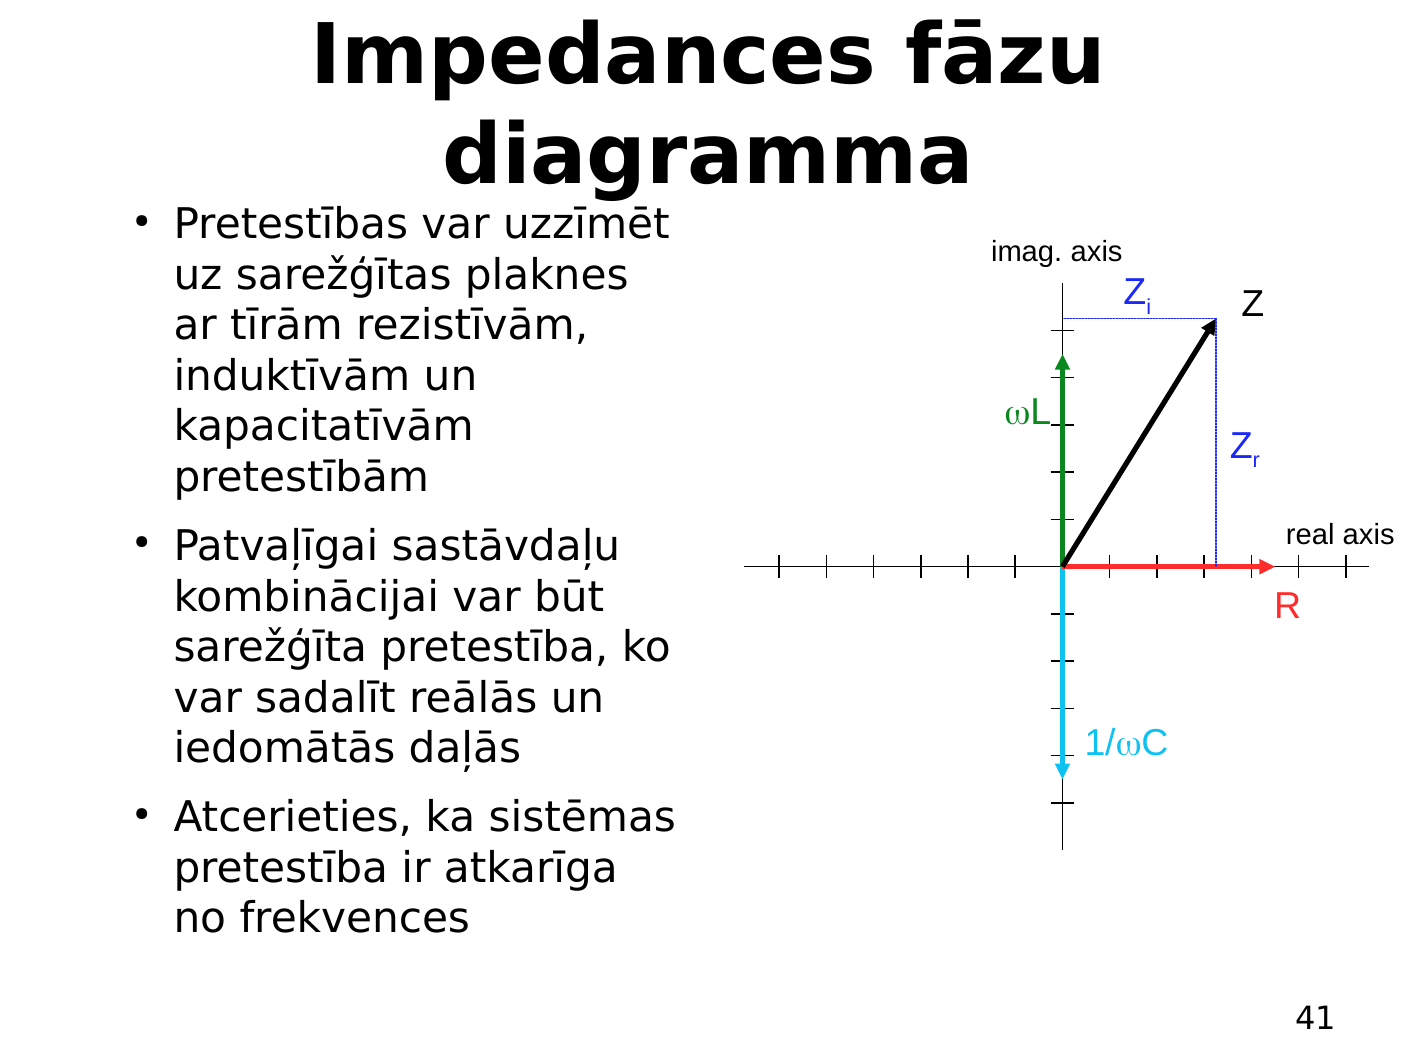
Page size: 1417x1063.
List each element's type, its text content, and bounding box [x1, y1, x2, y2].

text_box Zi [1108, 259, 1167, 327]
text_box real axis [1271, 507, 1411, 559]
title Impedances fāzu diagramma [106, 11, 1311, 189]
list Pretestības var uzzīmēt uz sarežģītas plaknes ar tīrām rezistīvām, induktīvām un kapacitatīvām pretestībām Patvaļīgai sastāvdaļu kombinācijai var būt sarežģīta pretestība, ko var sadalīt reālās un iedomātās daļās Atcerieties, ka sistēmas pretestība ir atkarīga no frekvences [106, 188, 697, 969]
text_box Zr [1215, 413, 1275, 480]
text_box imag. axis [976, 224, 1138, 275]
picture [1124, 751, 1135, 755]
text_box R [1259, 573, 1317, 634]
text_box L [989, 379, 1067, 440]
text_box Z [1226, 271, 1280, 332]
text_box 1/C [1069, 710, 1184, 771]
